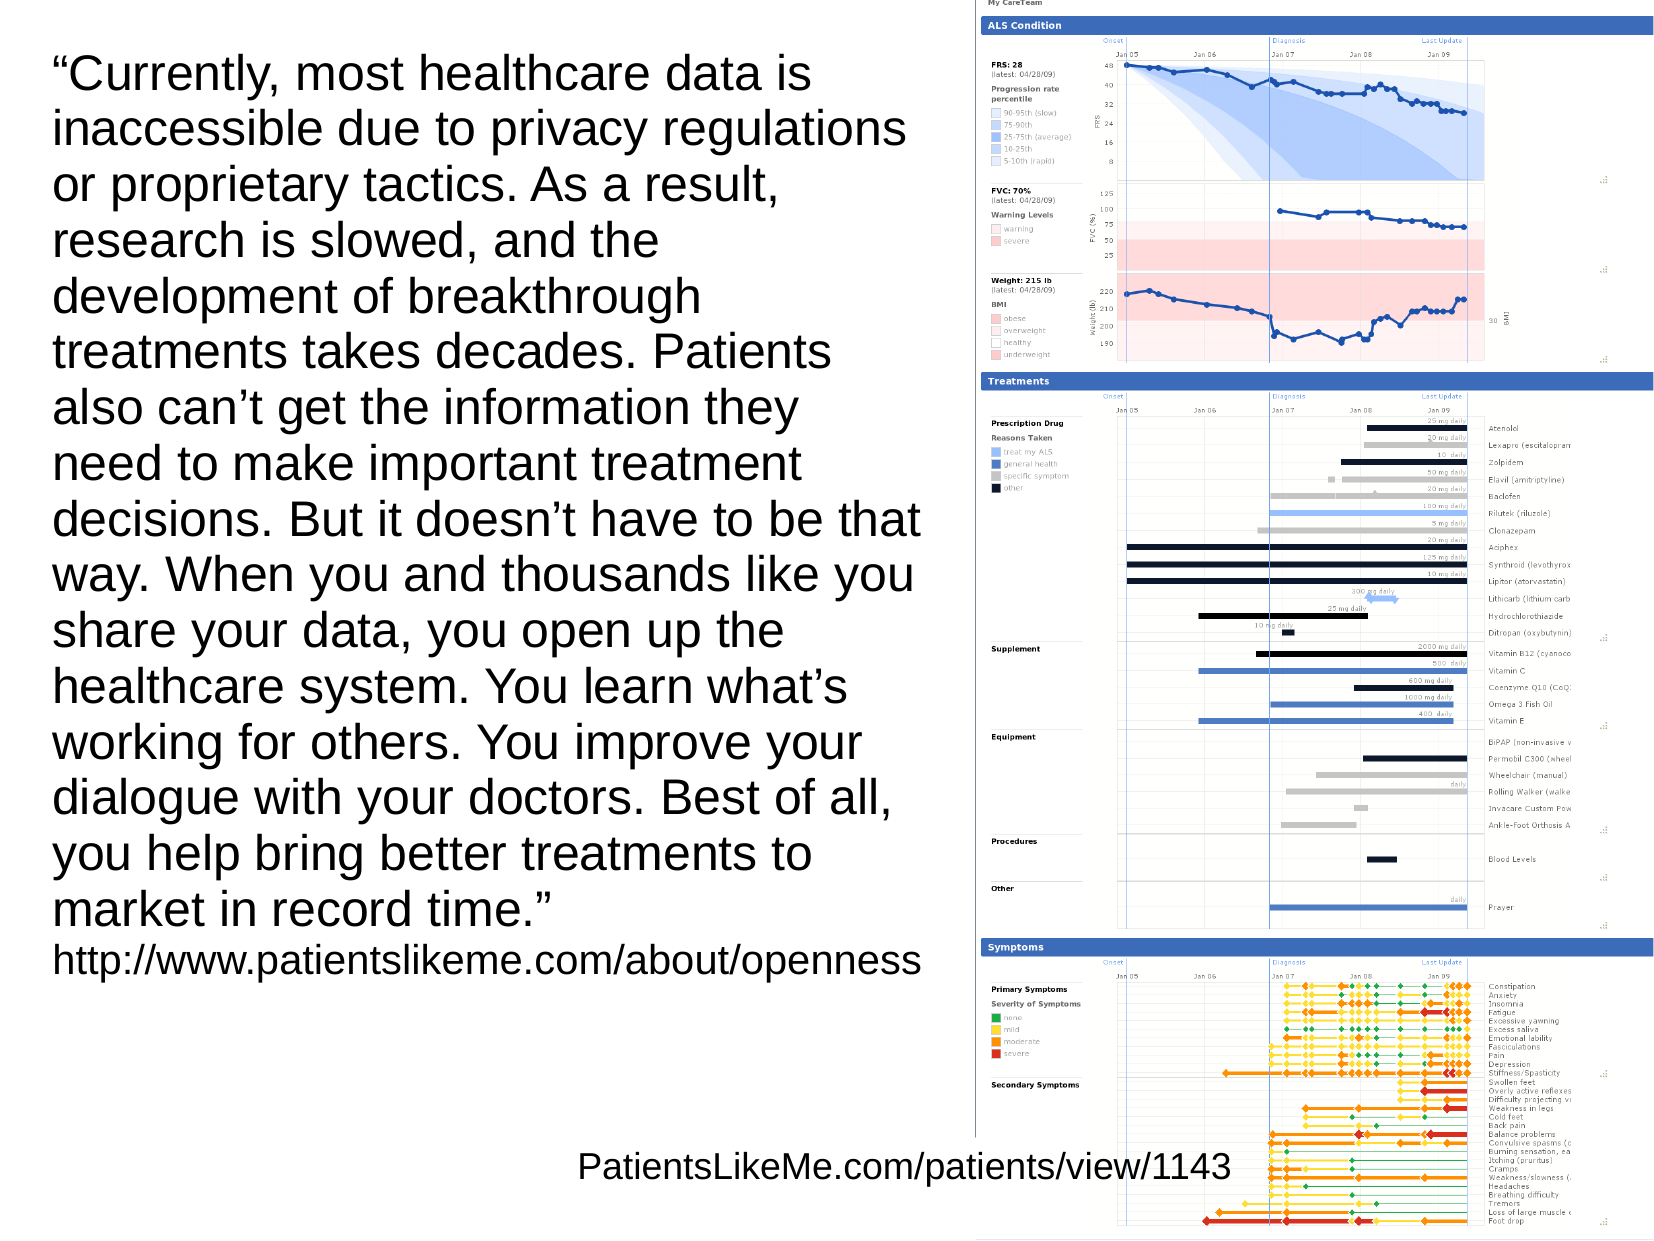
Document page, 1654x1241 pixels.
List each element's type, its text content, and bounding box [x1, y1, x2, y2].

text_box PatientsLikeMe.com/patients/view/1143 [562, 1138, 1276, 1201]
text_box “Currently, most healthcare data is inaccessible due to privacy regulations or proprietary tactics. As a result, research is slowed, and the development of breakthrough treatments takes decades. Patients also can’t get the information they need to make important treatment decisions. But it doesn’t have to be that way. When you and thousands like you share your data, you open up the healthcare system. You learn what’s working for others. You improve your dialogue with your doctors. Best of all, you help bring better treatments to market in record time.” http://www.patientslikeme.com/about/openness [37, 37, 938, 1097]
picture [975, 0, 1654, 1241]
